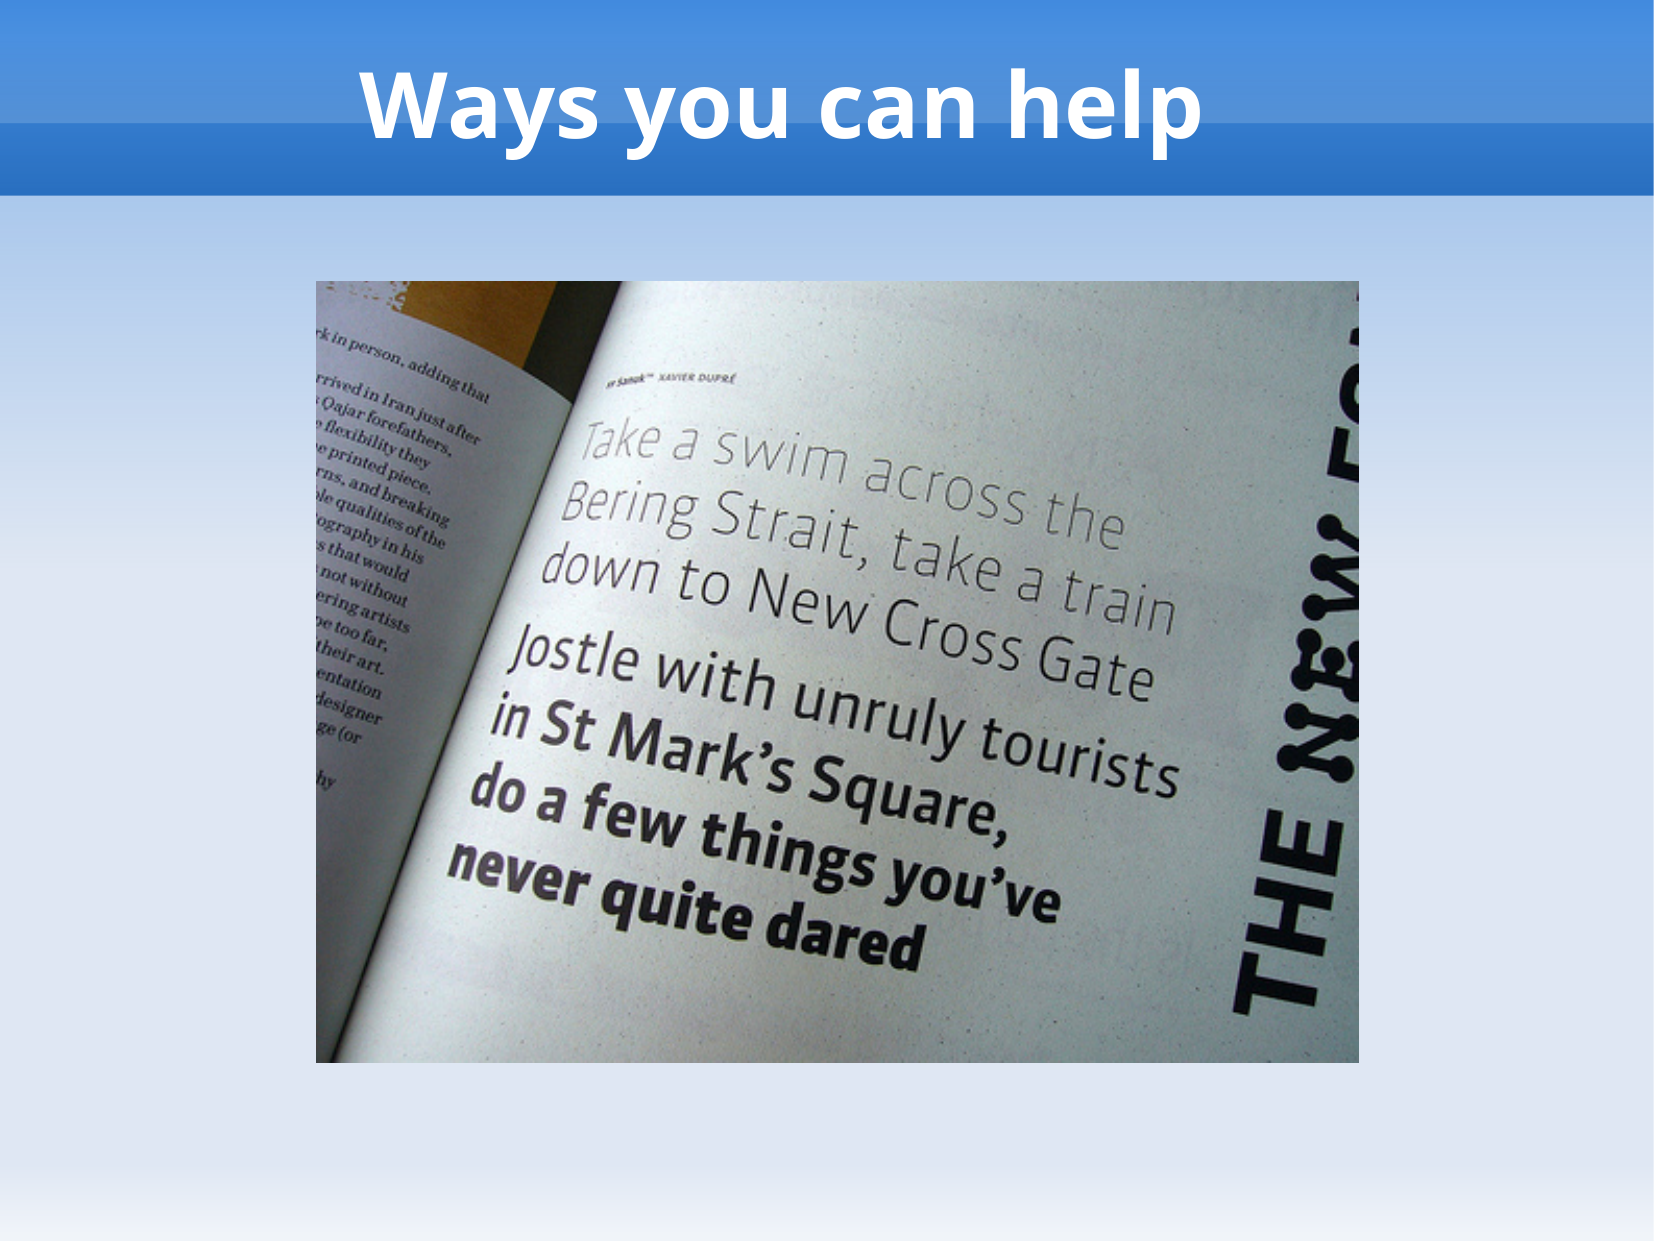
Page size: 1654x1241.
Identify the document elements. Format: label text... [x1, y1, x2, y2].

picture [0, 0, 1654, 1241]
title Ways you can help [177, 29, 1388, 178]
